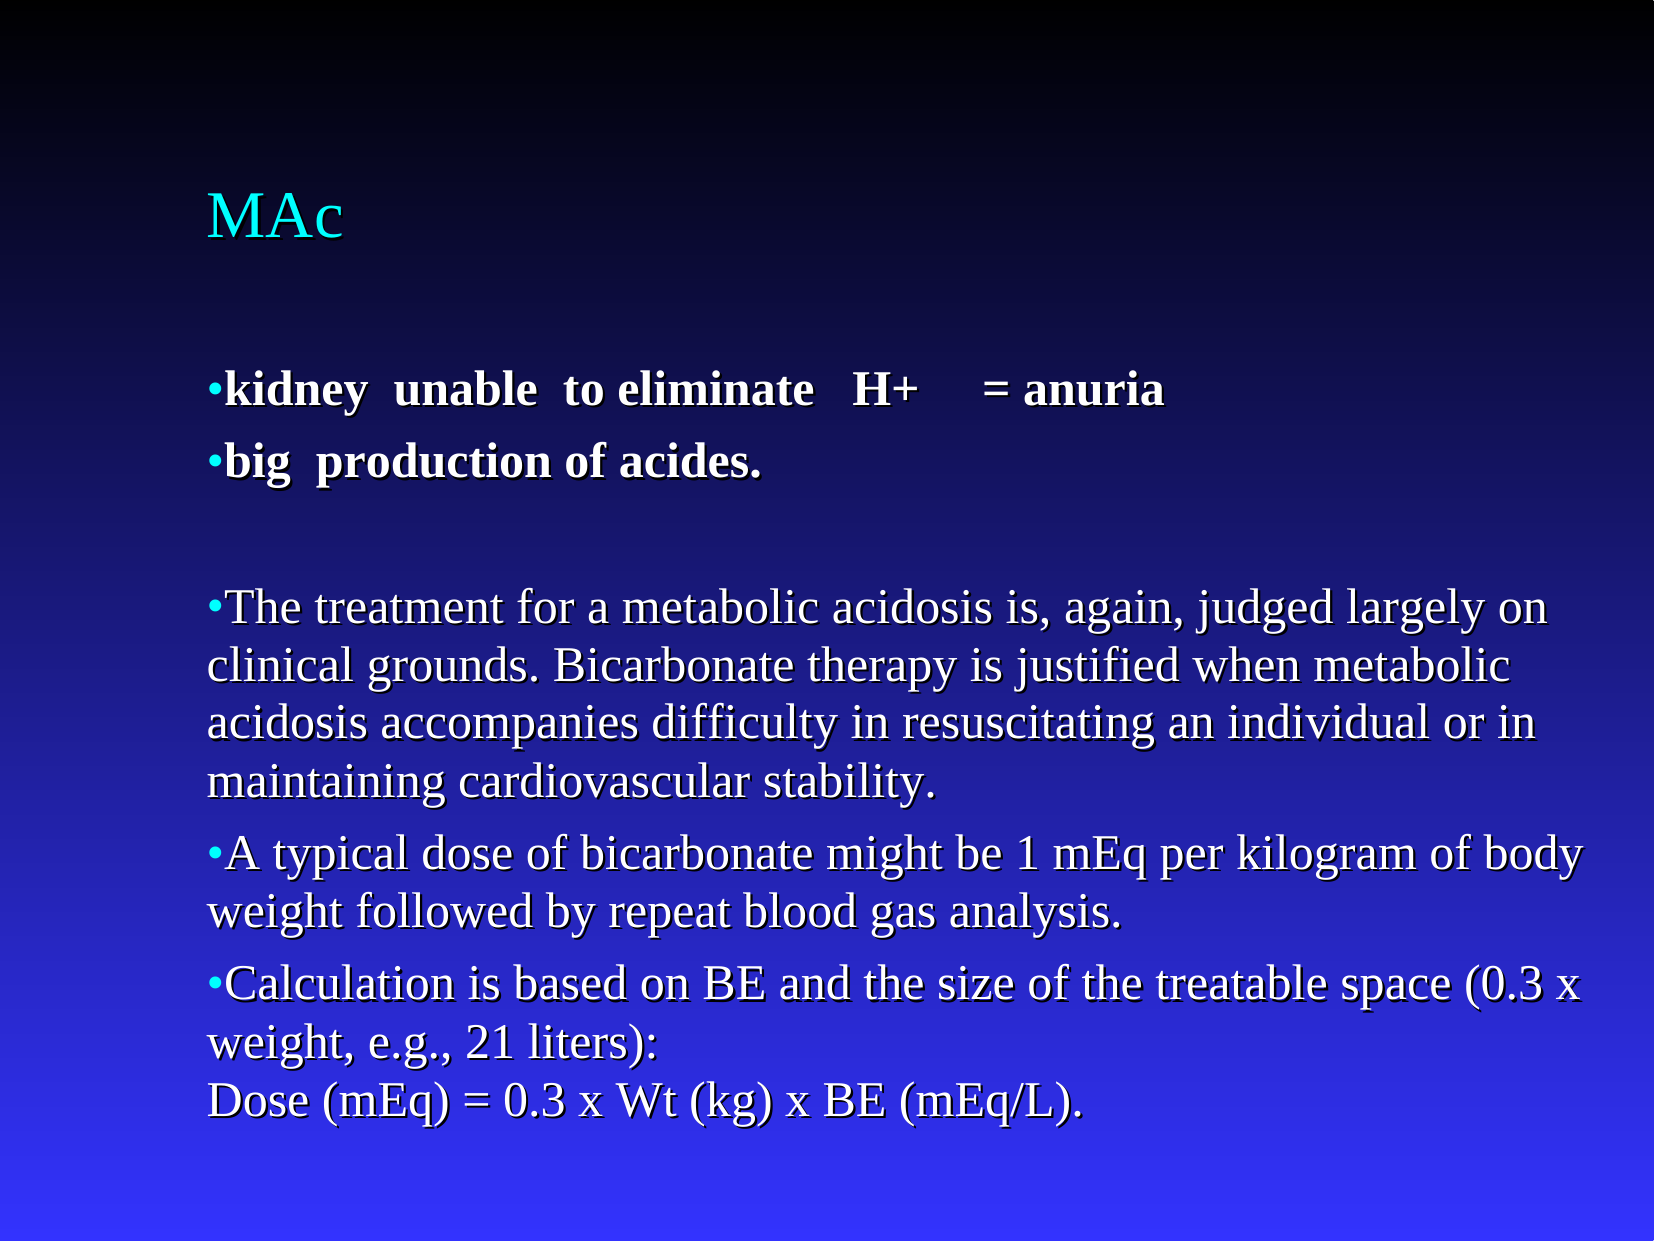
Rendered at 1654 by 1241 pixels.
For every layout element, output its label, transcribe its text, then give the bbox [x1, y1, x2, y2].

title MAc [206, 110, 1613, 317]
list kidney unable to eliminate H+ = anuria big production of acides. The treatment for a metabolic acidosis is, again, judged largely on clinical grounds. Bicarbonate therapy is justified when metabolic acidosis accompanies difficulty in resuscitating an individual or in maintaining cardiovascular stability. A typical dose of bicarbonate might be 1 mEq per kilogram of body weight followed by repeat blood gas analysis. Calculation is based on BE and the size of the treatable space (0.3 x weight, e.g., 21 liters): Dose (mEq) = 0.3 x Wt (kg) x BE (mEq/L). [206, 358, 1613, 1241]
